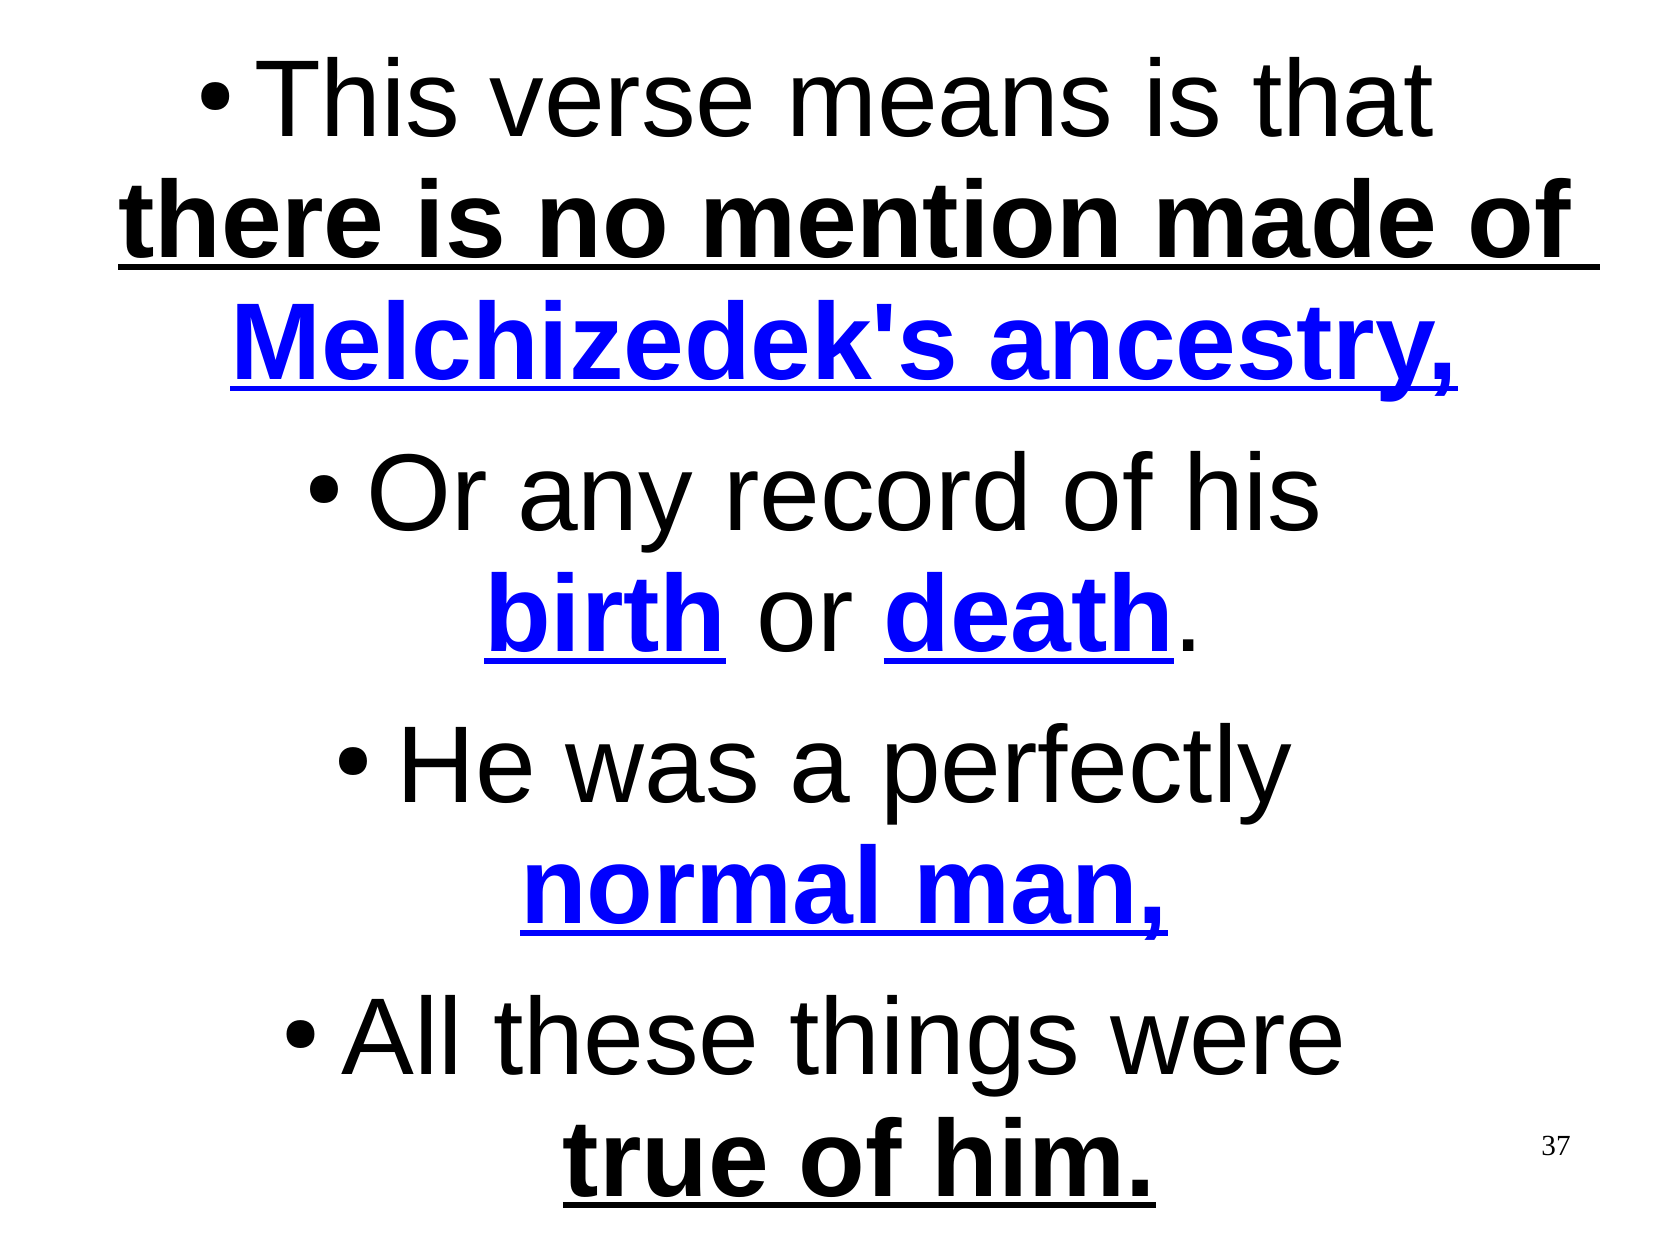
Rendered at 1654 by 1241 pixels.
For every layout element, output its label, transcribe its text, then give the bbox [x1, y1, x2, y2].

list This verse means is that there is no mention made of Melchizedek's ancestry, Or any record of his birth or death. He was a perfectly normal man, All these things were true of him. [37, 37, 1613, 1238]
